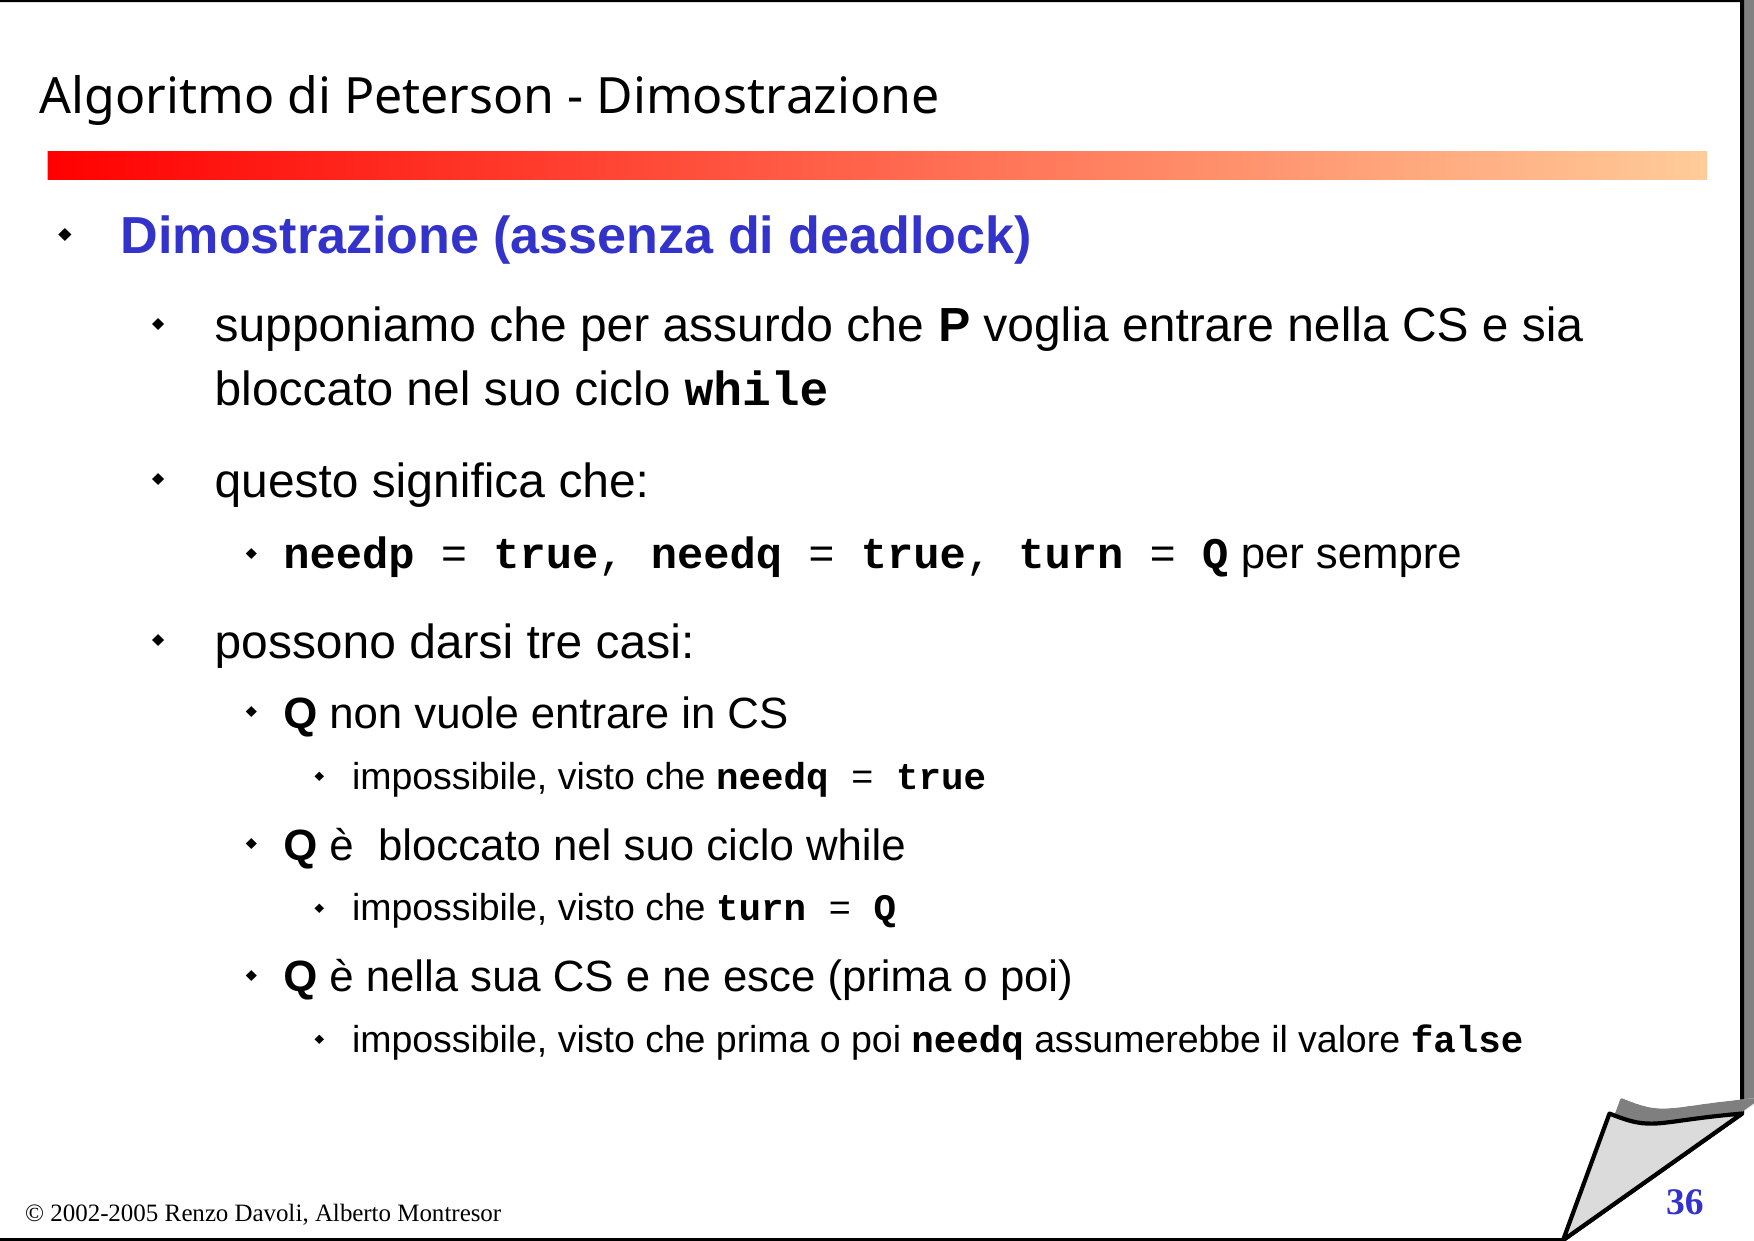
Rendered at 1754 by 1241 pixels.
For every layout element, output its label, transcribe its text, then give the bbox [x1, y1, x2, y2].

list Dimostrazione (assenza di deadlock) supponiamo che per assurdo che P voglia entrare nella CS e sia bloccato nel suo ciclo while questo significa che: needp = true, needq = true, turn = Q per sempre possono darsi tre casi: Q non vuole entrare in CS impossibile, visto che needq = true Q è bloccato nel suo ciclo while impossibile, visto che turn = Q Q è nella sua CS e ne esce (prima o poi) impossibile, visto che prima o poi needq assumerebbe il valore false [58, 206, 1696, 1069]
title Algoritmo di Peterson - Dimostrazione [39, 49, 1713, 144]
